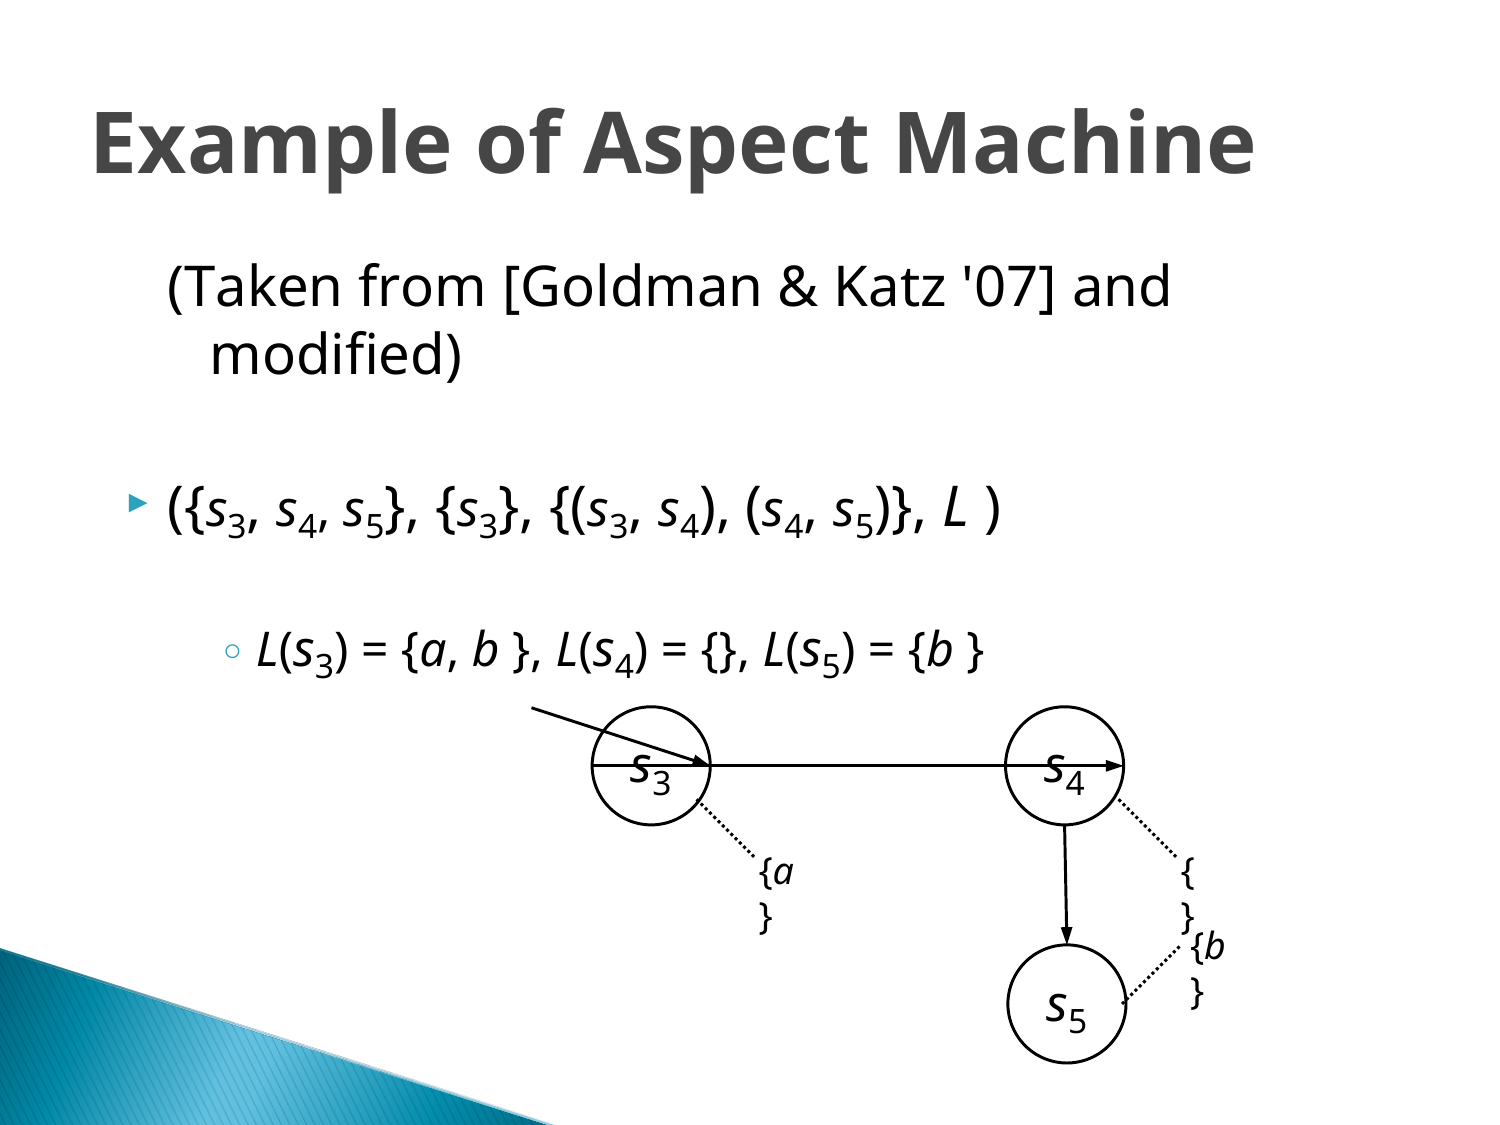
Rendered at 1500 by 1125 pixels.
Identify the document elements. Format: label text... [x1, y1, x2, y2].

title Example of Aspect Machine [75, 20, 1426, 242]
text_box {} [1165, 839, 1221, 900]
text_box s5 [1007, 944, 1127, 1064]
text_box {a } [743, 839, 830, 900]
text_box s4 [1005, 706, 1124, 765]
text_box s3 [592, 733, 692, 764]
text_box {b } [1175, 914, 1262, 975]
list (Taken from [Goldman & Katz '07] and modified) ({s3, s4, s5}, {s3}, {(s3, s4), (s4, s5)}, L ) L(s3) = {a, b }, L(s4) = {}, L(s5) = {b } [75, 242, 1426, 1001]
text_box s3 [605, 706, 711, 764]
text_box s3 [592, 767, 711, 825]
text_box s4 [1005, 767, 1124, 825]
